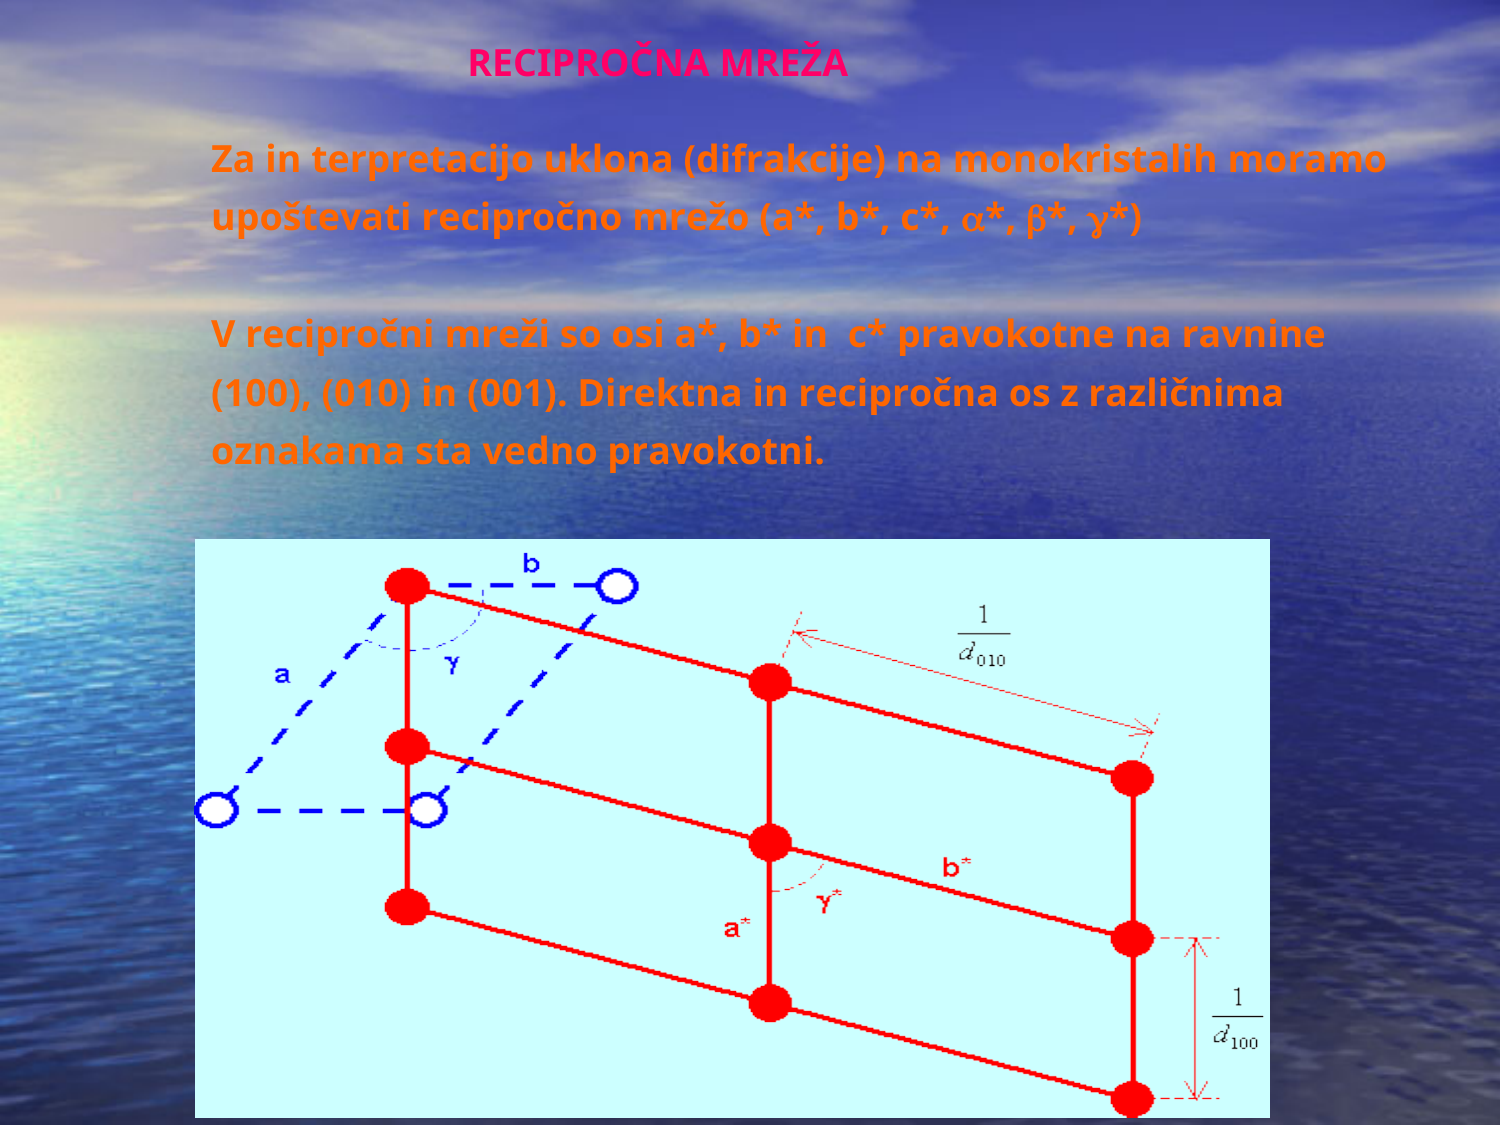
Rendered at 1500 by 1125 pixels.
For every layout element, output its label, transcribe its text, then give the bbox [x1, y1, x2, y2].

text_box RECIPROČNA MREŽA [452, 31, 864, 92]
text_box Za in terpretacijo uklona (difrakcije) na monokristalih moramo upoštevati recipročno mrežo (a*, b*, c*, *, *, *) V recipročni mreži so osi a*, b* in c* pravokotne na ravnine (100), (010) in (001). Direktna in recipročna os z različnima oznakama sta vedno pravokotni. [196, 113, 1404, 480]
picture [0, 0, 1500, 1125]
